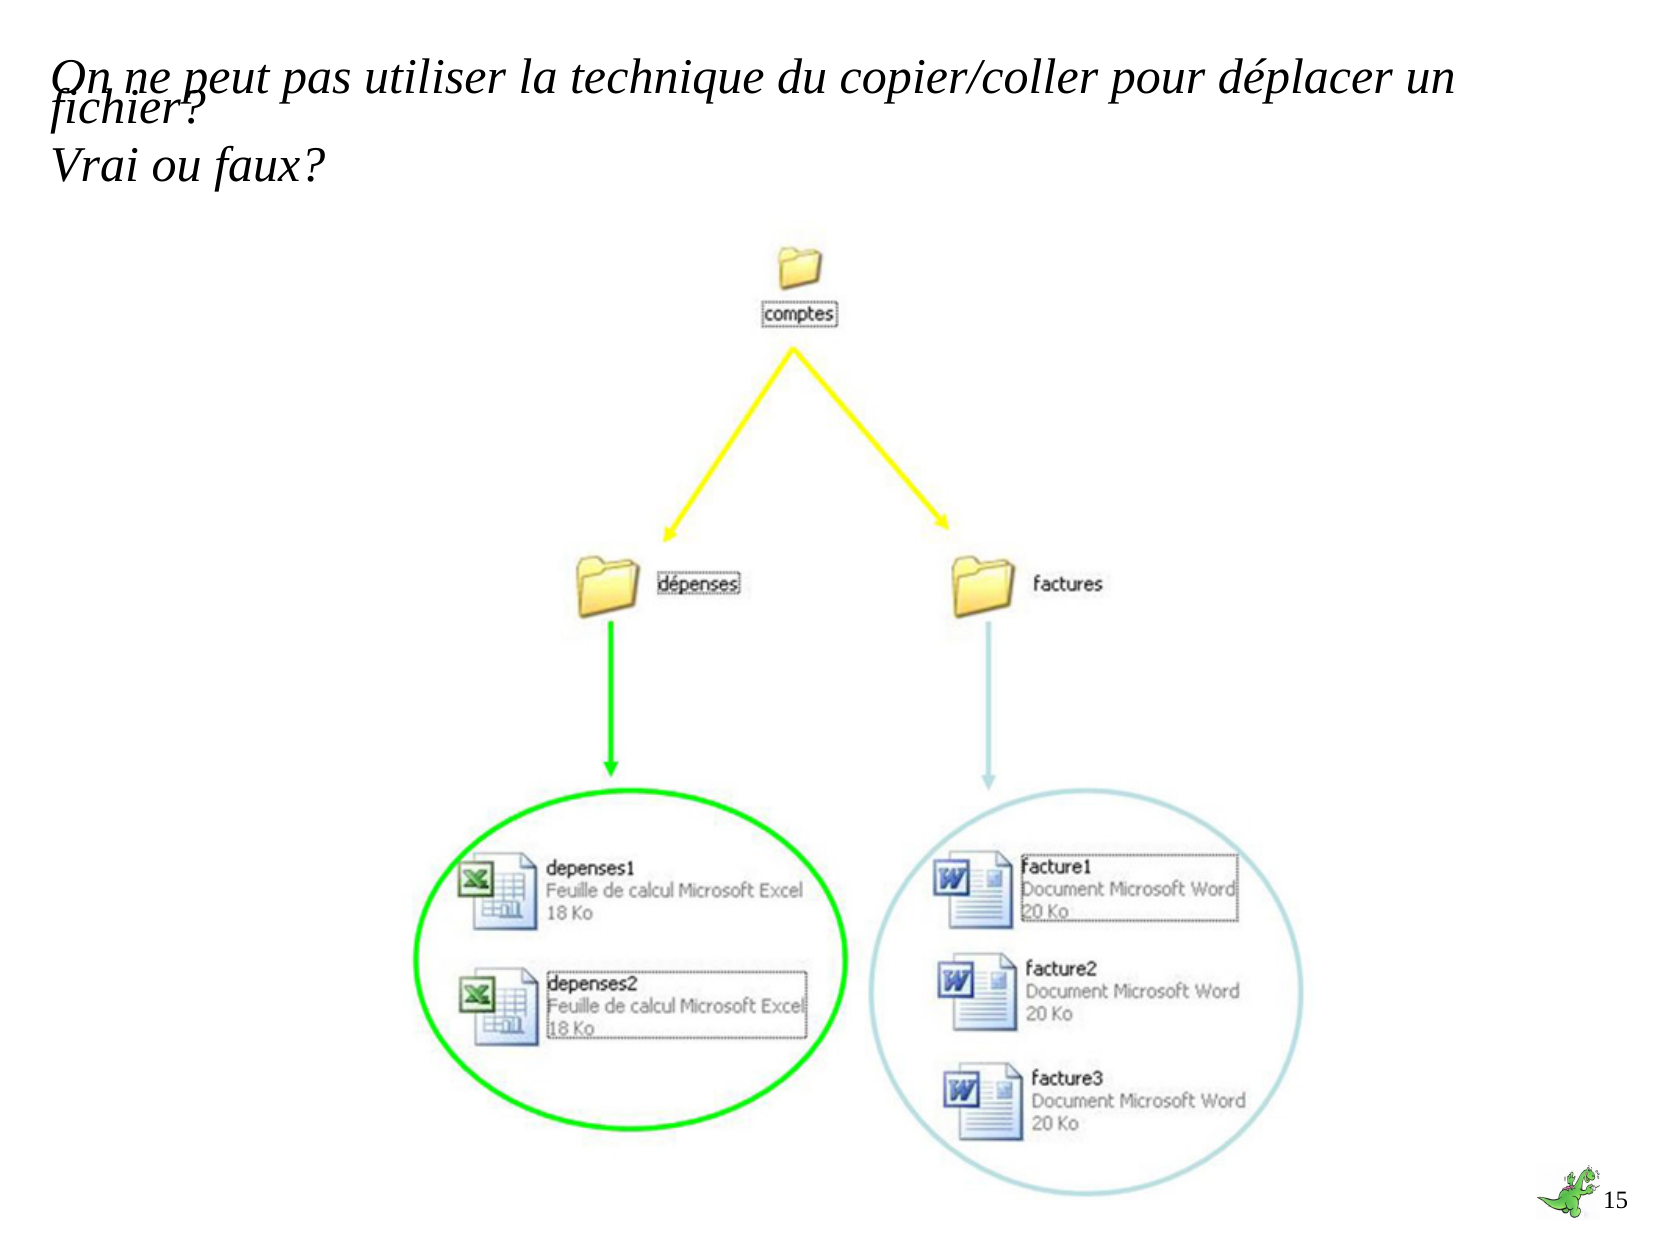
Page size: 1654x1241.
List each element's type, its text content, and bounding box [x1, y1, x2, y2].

picture [401, 218, 1313, 1200]
picture [1536, 1163, 1600, 1220]
text_box 15 [1603, 1186, 1632, 1214]
text_box On ne peut pas utiliser la technique du copier/coller pour déplacer un fichier? Vrai ou faux? [35, 62, 1636, 255]
